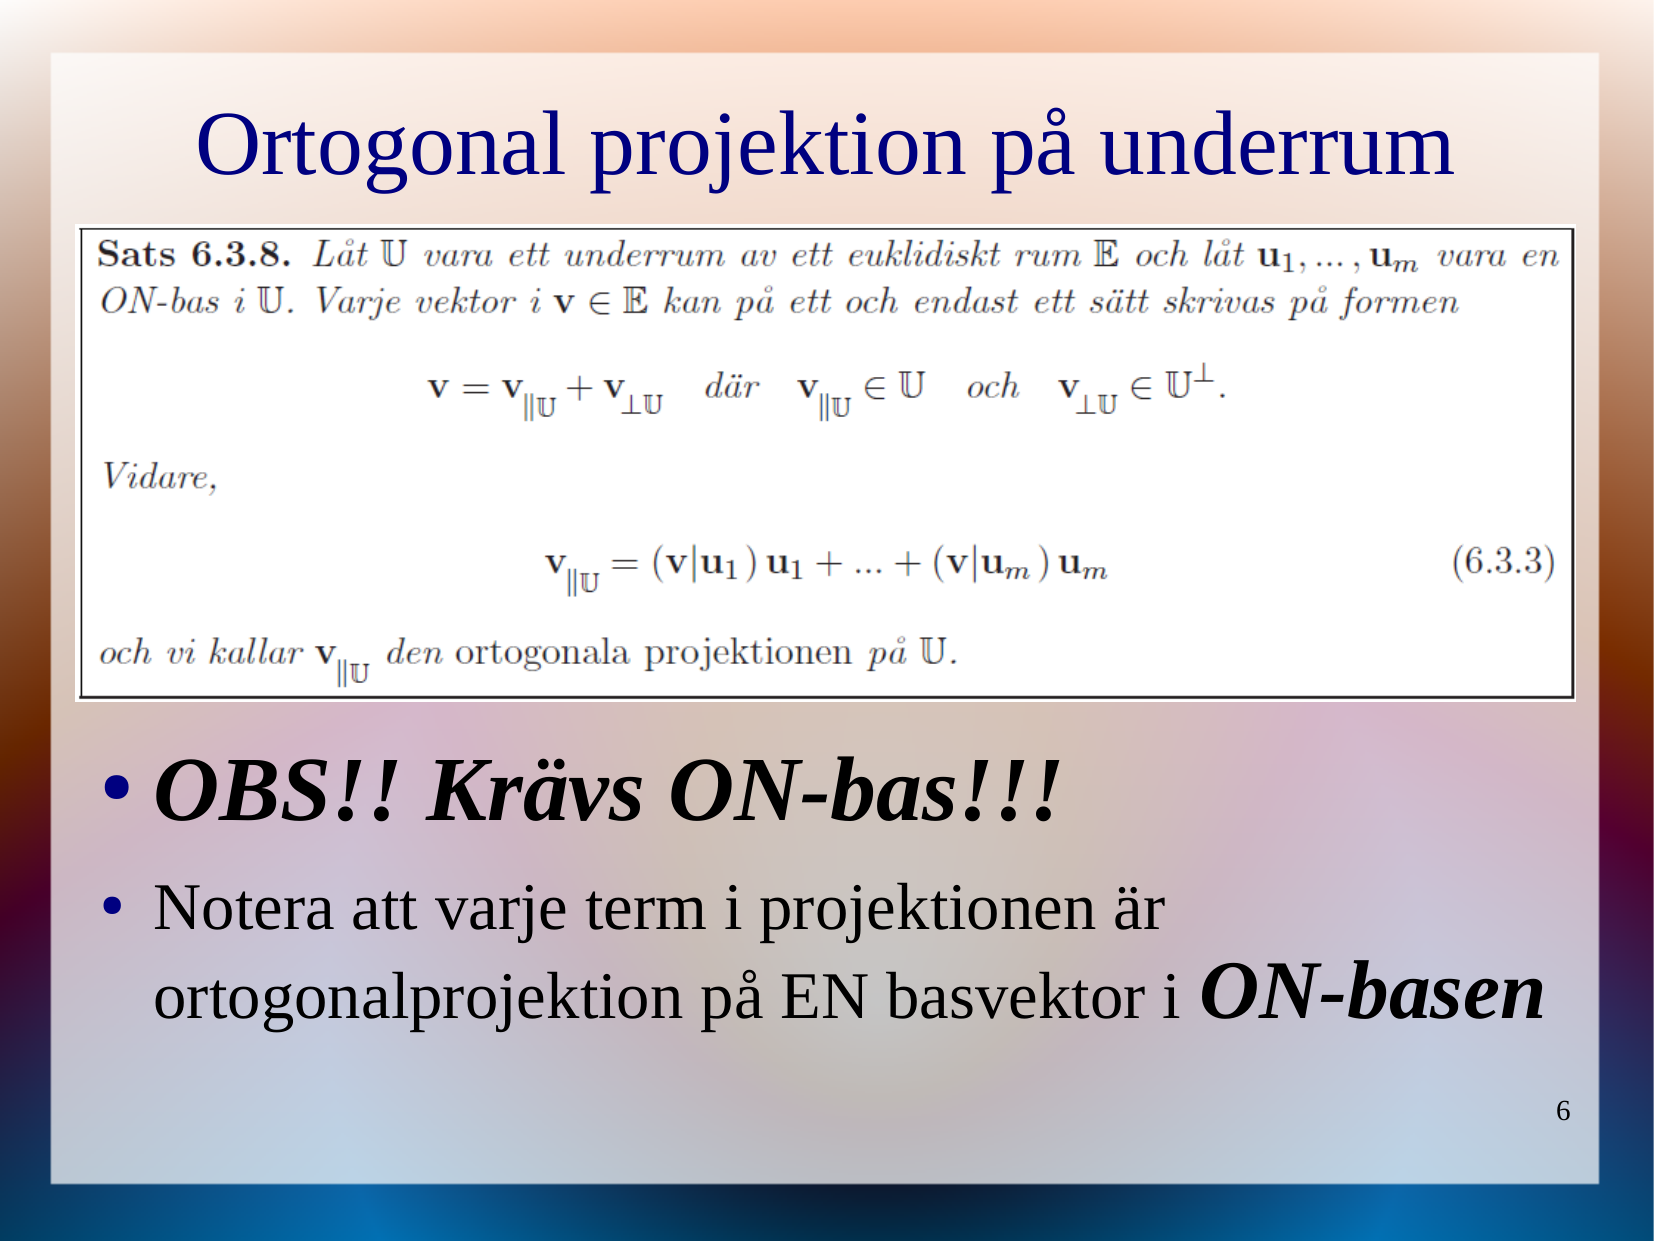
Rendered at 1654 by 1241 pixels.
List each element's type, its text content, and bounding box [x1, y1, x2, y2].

picture [0, 0, 1654, 1241]
title Ortogonal projektion på underrum [82, 62, 1571, 221]
list OBS!! Krävs ON-bas!!! Notera att varje term i projektionen är ortogonalprojektion på EN basvektor i ON-basen [82, 702, 1571, 1141]
